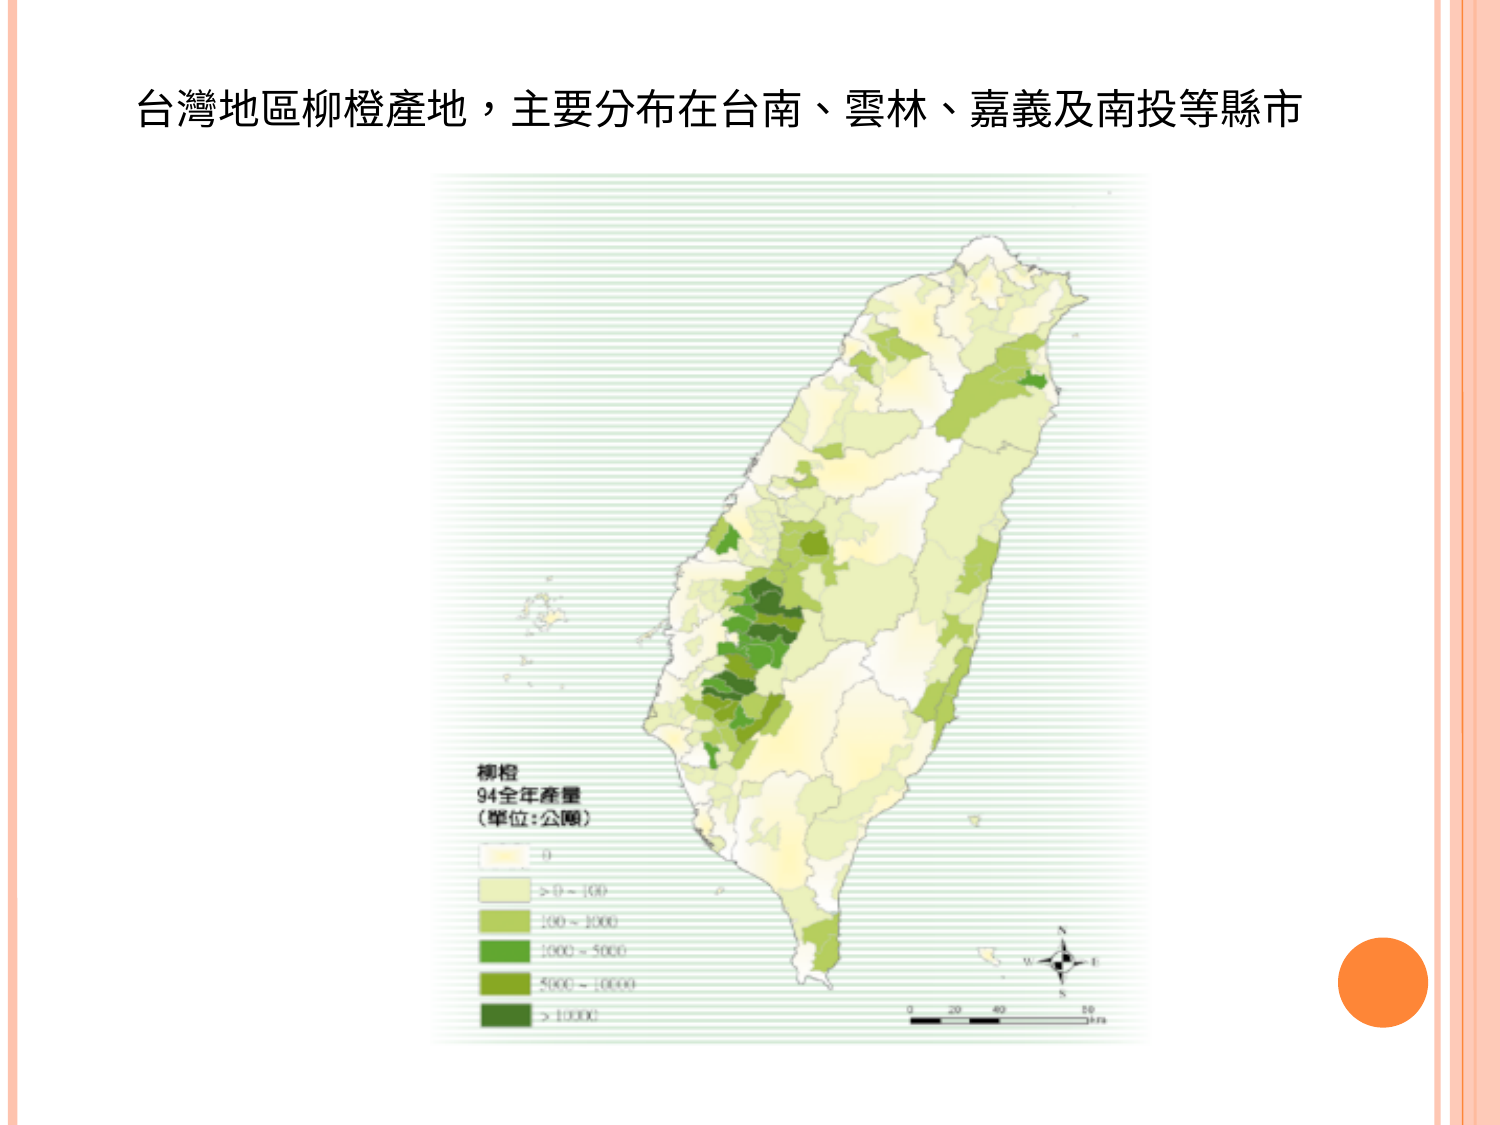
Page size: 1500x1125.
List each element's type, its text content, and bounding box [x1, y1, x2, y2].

picture [430, 172, 1152, 1061]
text_box 台灣地區柳橙產地，主要分布在台南、雲林、嘉義及南投等縣市 [120, 76, 1360, 141]
